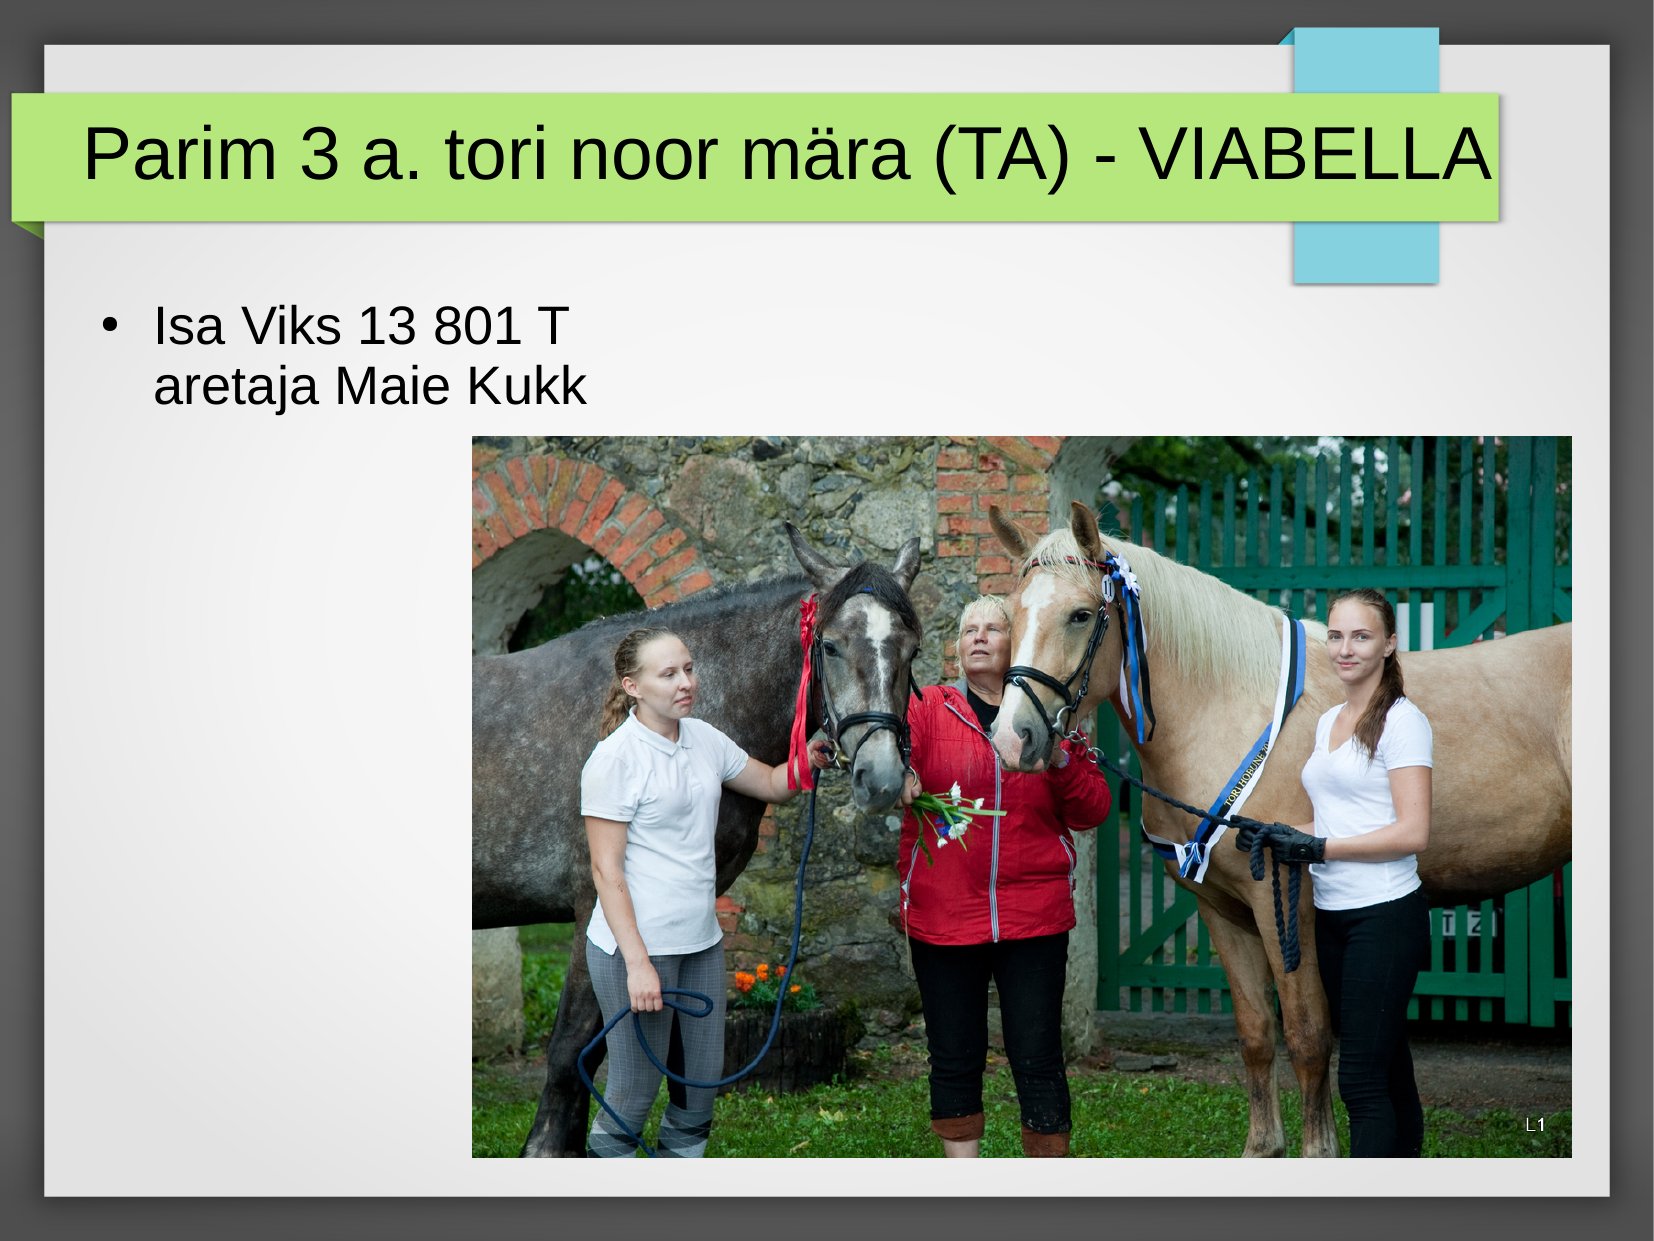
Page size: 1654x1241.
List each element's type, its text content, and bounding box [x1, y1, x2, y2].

list Isa Viks 13 801 T aretaja Maie Kukk [82, 295, 809, 1015]
title Parim 3 a. tori noor mära (TA) - VIABELLA [82, 94, 1536, 213]
picture [0, 0, 1654, 1241]
